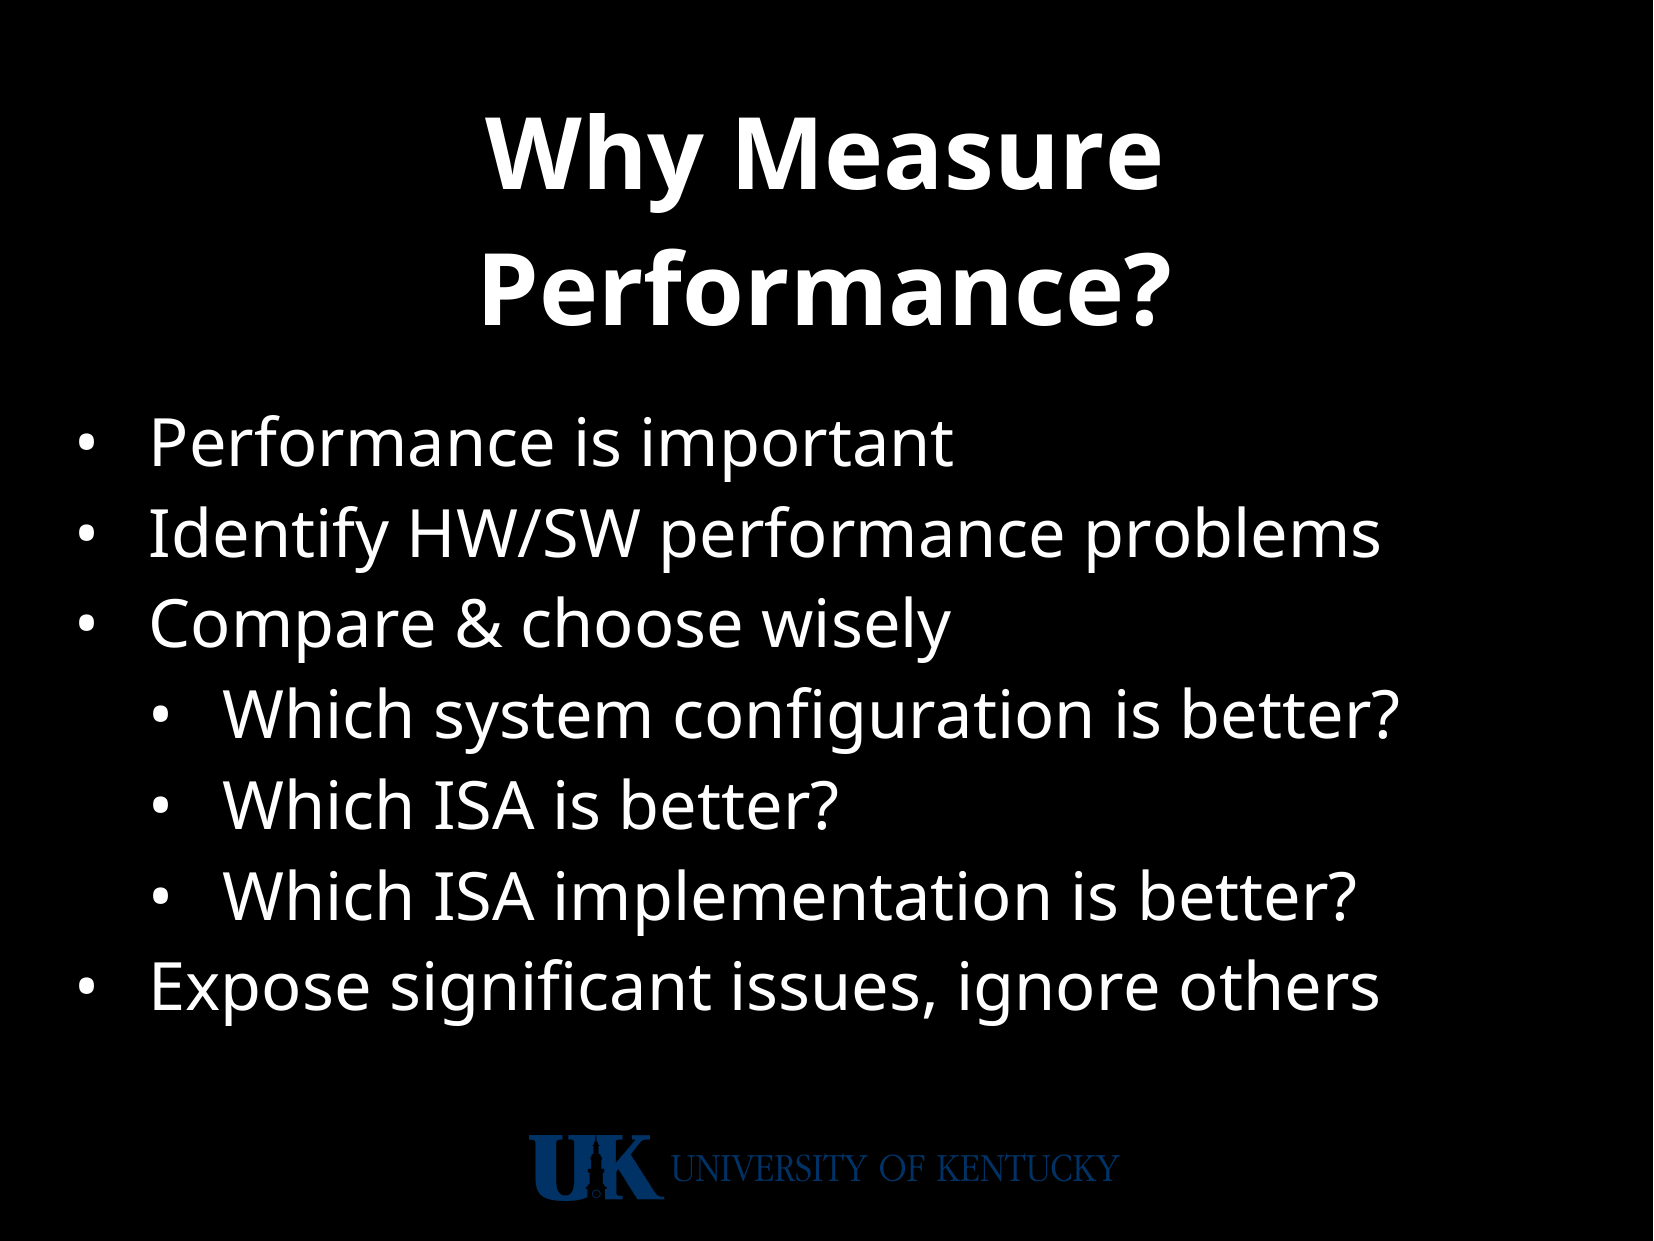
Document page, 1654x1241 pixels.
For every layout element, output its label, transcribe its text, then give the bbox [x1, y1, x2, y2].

title Why Measure Performance? [75, 31, 1576, 407]
picture [529, 1135, 1120, 1201]
subtitle • Performance is important • Identify HW/SW performance problems • Compare & choose wisely • Which system configuration is better? • Which ISA is better? • Which ISA implementation is better? • Expose significant issues, ignore others [74, 262, 1575, 1163]
